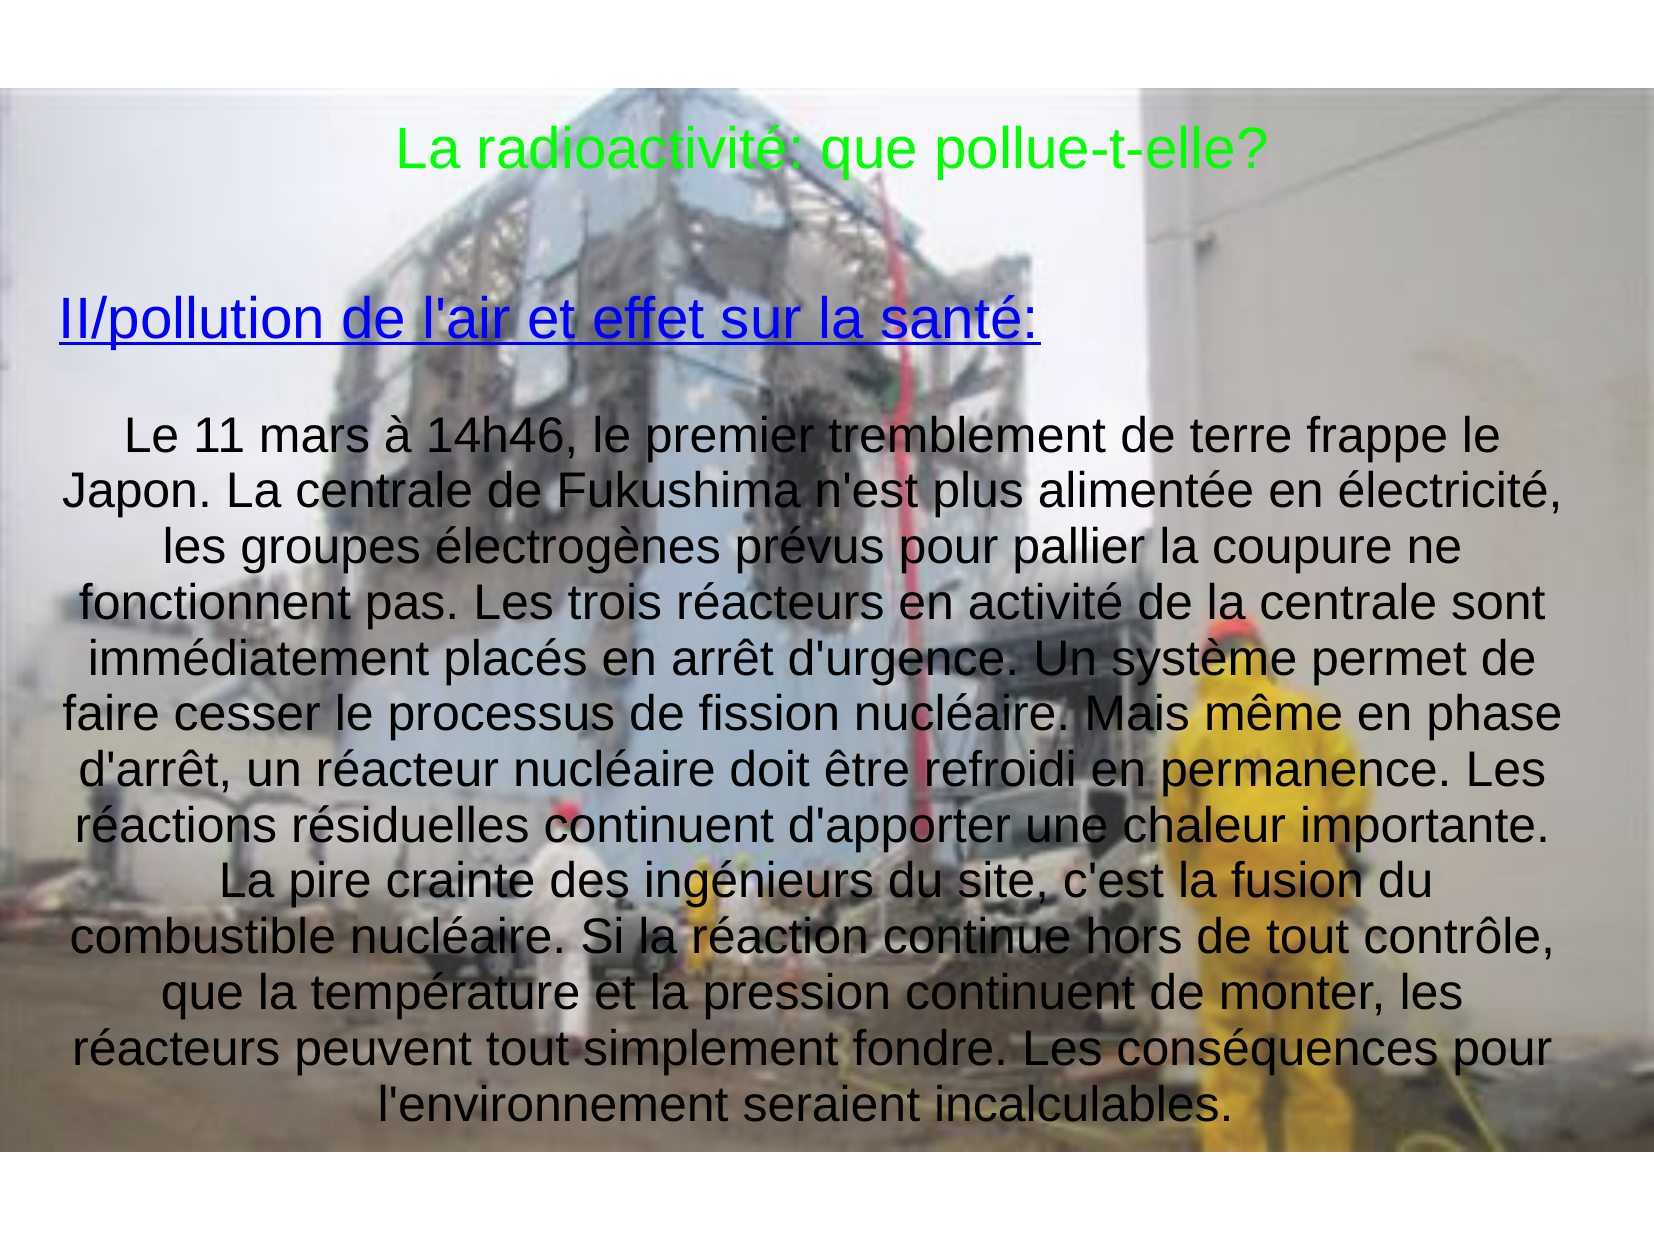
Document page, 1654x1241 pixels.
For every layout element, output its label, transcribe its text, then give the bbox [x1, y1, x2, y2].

subtitle II/pollution de l'air et effet sur la santé: Le 11 mars à 14h46, le premier tremblement de terre frappe le Japon. La centrale de Fukushima n'est plus alimentée en électricité, les groupes électrogènes prévus pour pallier la coupure ne fonctionnent pas. Les trois réacteurs en activité de la centrale sont immédiatement placés en arrêt d'urgence. Un système permet de faire cesser le processus de fission nucléaire. Mais même en phase d'arrêt, un réacteur nucléaire doit être refroidi en permanence. Les réactions résiduelles continuent d'apporter une chaleur importante. La pire crainte des ingénieurs du site, c'est la fusion du combustible nucléaire. Si la réaction continue hors de tout contrôle, que la température et la pression continuent de monter, les réacteurs peuvent tout simplement fondre. Les conséquences pour l'environnement seraient incalculables. [59, 236, 1567, 1182]
title La radioactivité: que pollue-t-elle? [88, 88, 1577, 209]
picture [0, 88, 1654, 1152]
